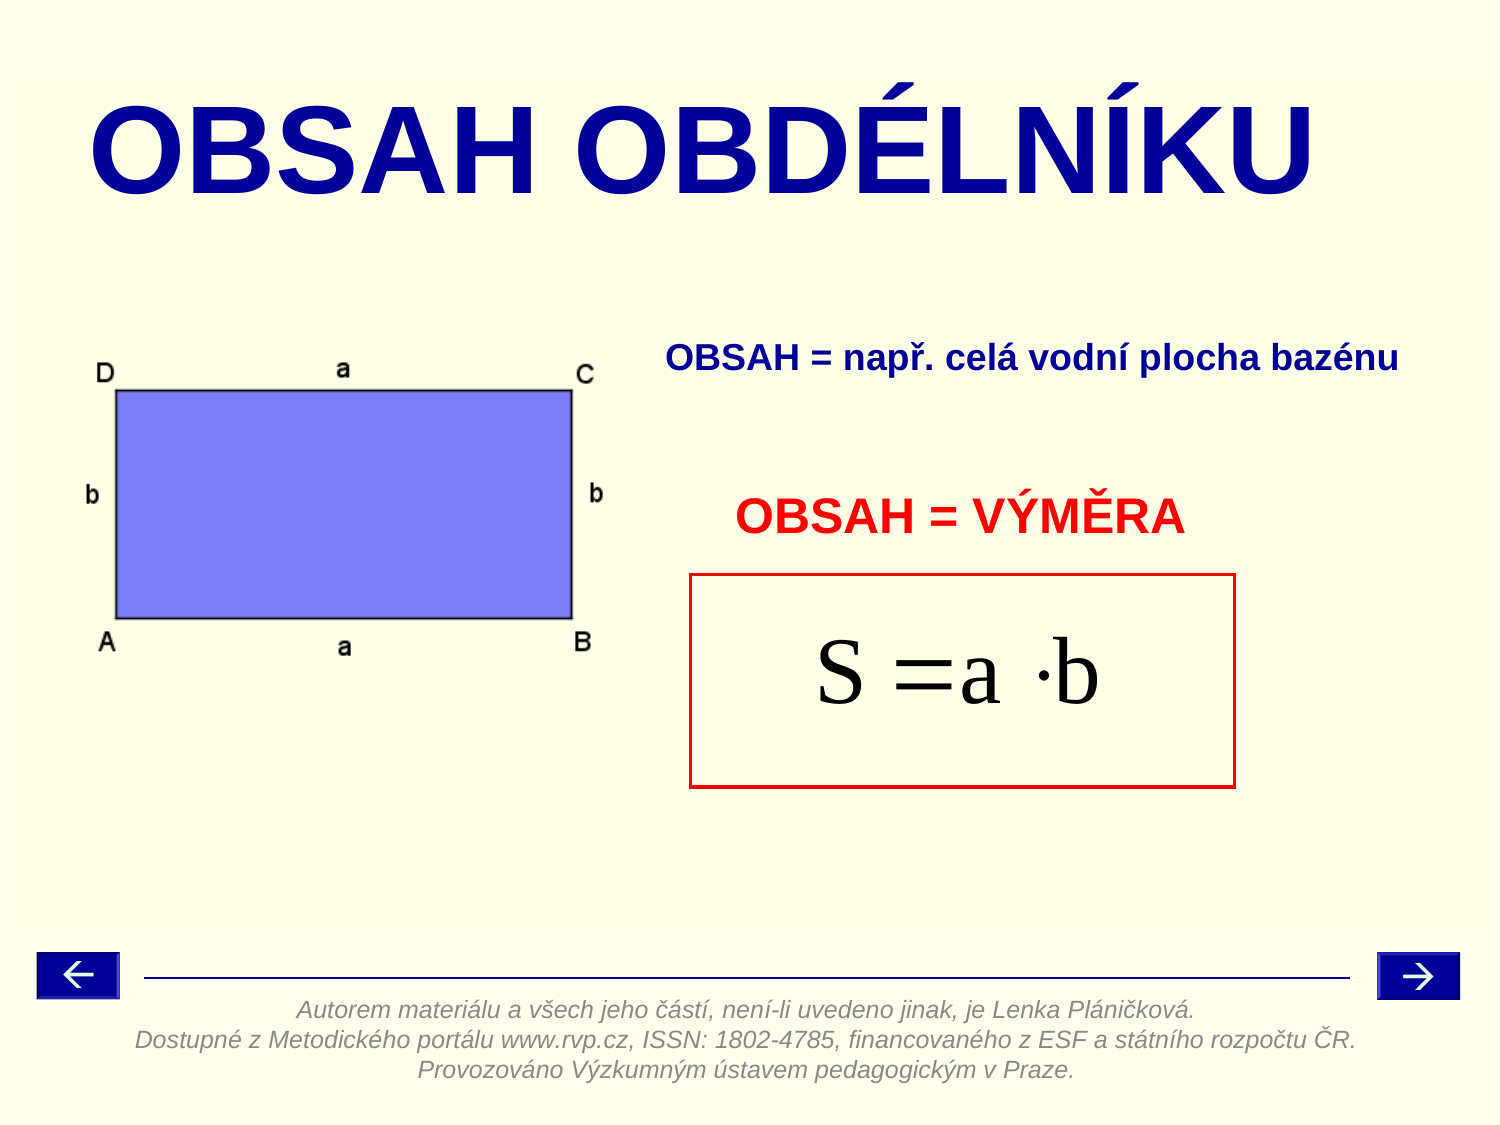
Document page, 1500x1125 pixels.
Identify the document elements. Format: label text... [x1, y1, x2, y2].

title OBSAH OBDÉLNÍKU [73, 55, 1373, 231]
chart [804, 616, 1115, 728]
picture [17, 80, 1494, 928]
text_box  [40, 956, 116, 996]
text_box  [1381, 956, 1457, 996]
text_box OBSAH = např. celá vodní plocha bazénu [650, 325, 1433, 386]
text_box OBSAH = VÝMĚRA [720, 475, 1270, 552]
text_box Autorem materiálu a všech jeho částí, není-li uvedeno jinak, je Lenka Pláničková. Dostupné z Metodického portálu www.rvp.cz, ISSN: 1802-4785, financovaného z ESF a státního rozpočtu ČR. Provozováno Výzkumným ústavem pedagogickým v Praze. [40, 997, 1454, 1080]
